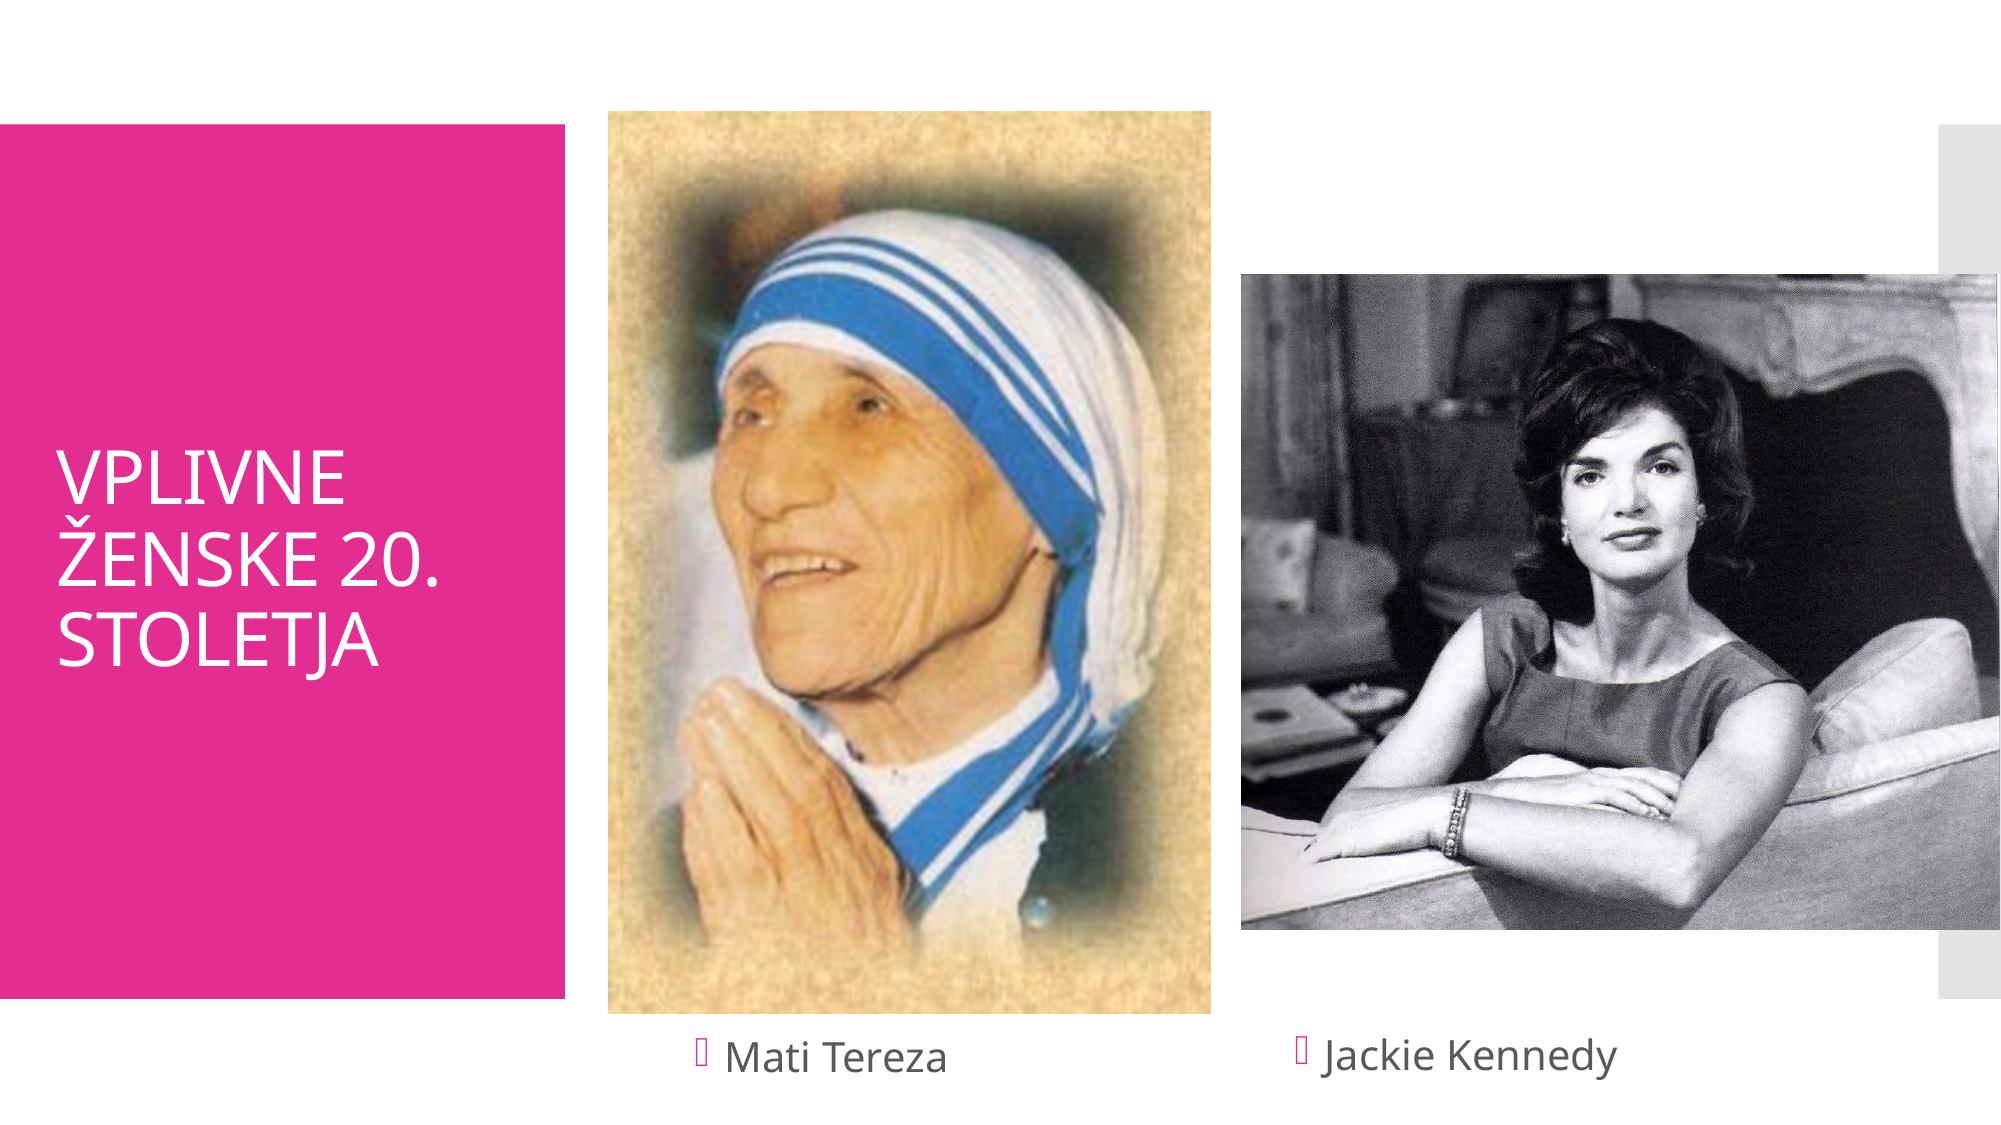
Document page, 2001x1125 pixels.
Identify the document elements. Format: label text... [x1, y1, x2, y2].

list Jackie Kennedy [1279, 1013, 1807, 1100]
picture [608, 111, 1211, 1014]
picture [1241, 274, 2000, 930]
title VPLIVNE ŽENSKE 20. STOLETJA [41, 184, 525, 939]
list Mati Tereza [679, 1013, 1219, 1104]
